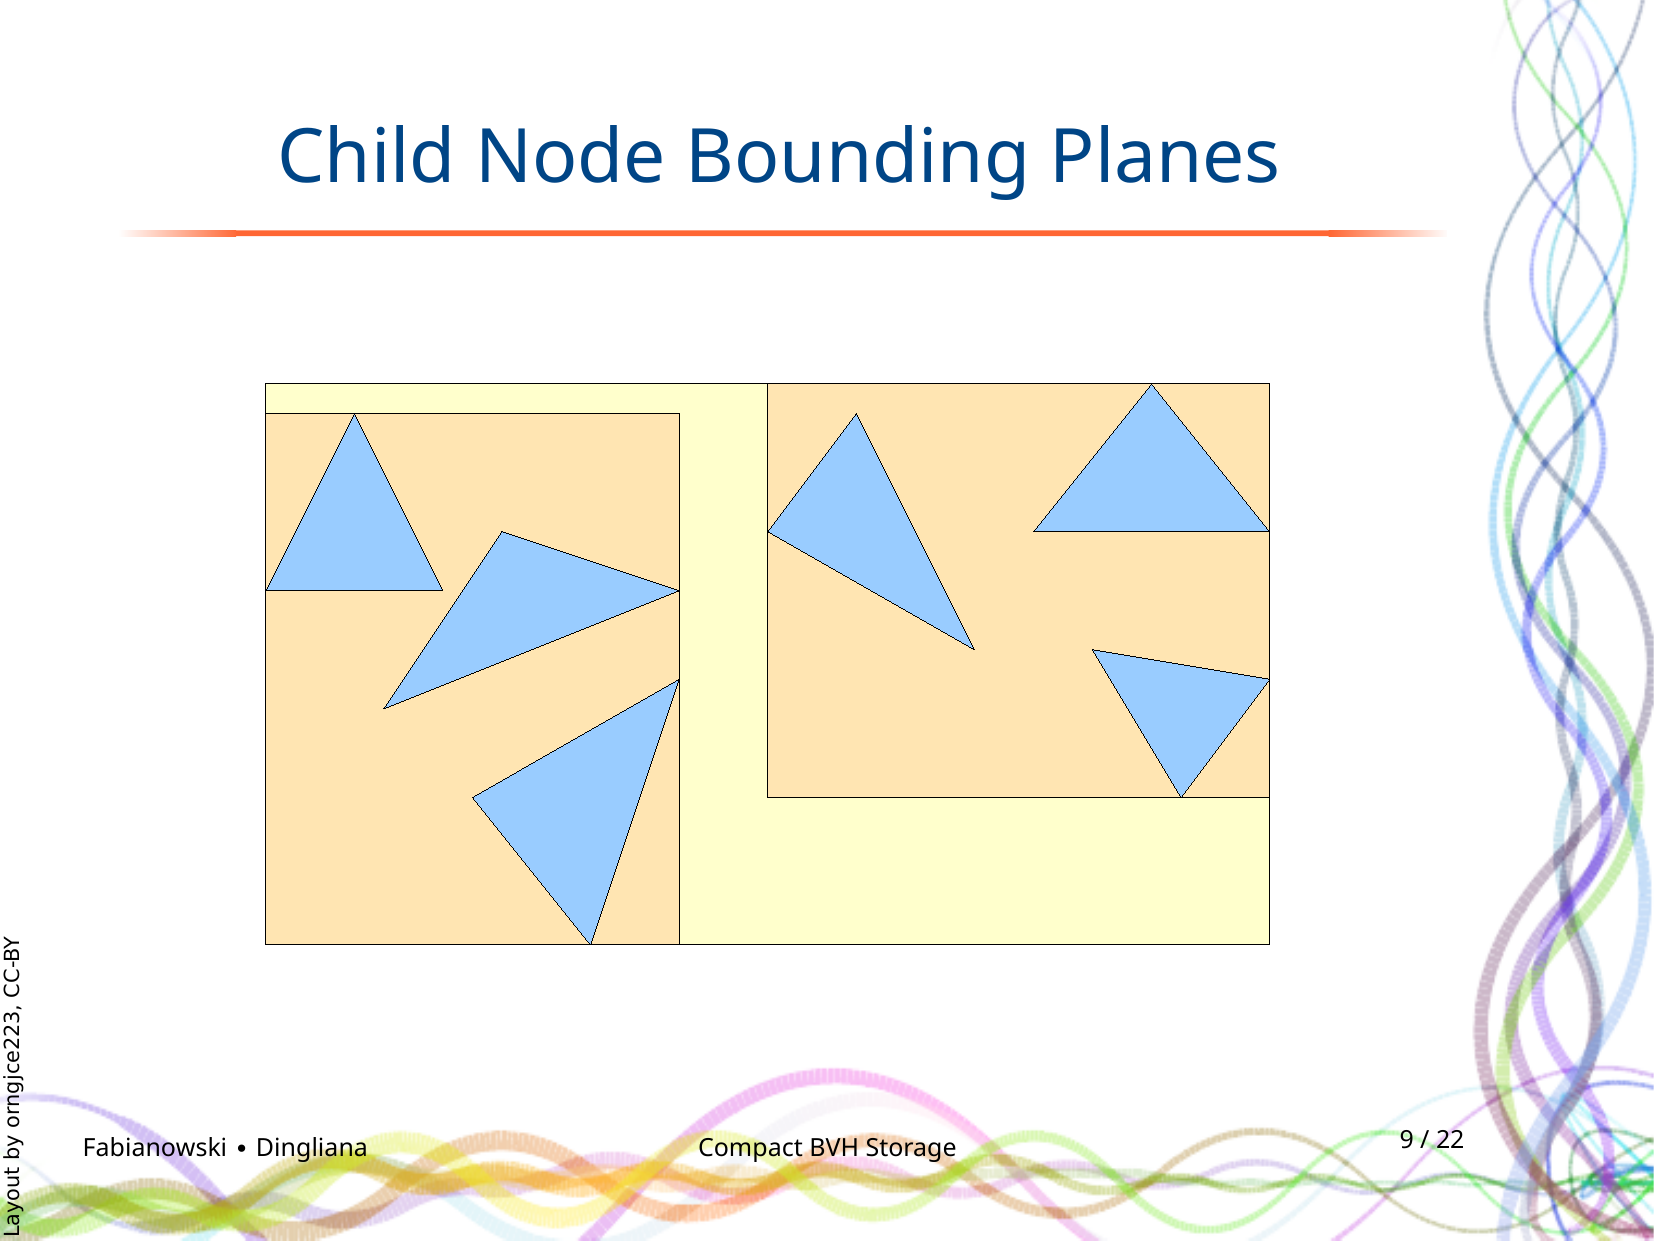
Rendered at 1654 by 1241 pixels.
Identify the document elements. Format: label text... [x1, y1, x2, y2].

title Child Node Bounding Planes [82, 49, 1477, 257]
text_box 9 / 22 [1346, 1122, 1477, 1153]
text_box [265, 383, 1270, 945]
picture [0, 0, 1654, 1241]
